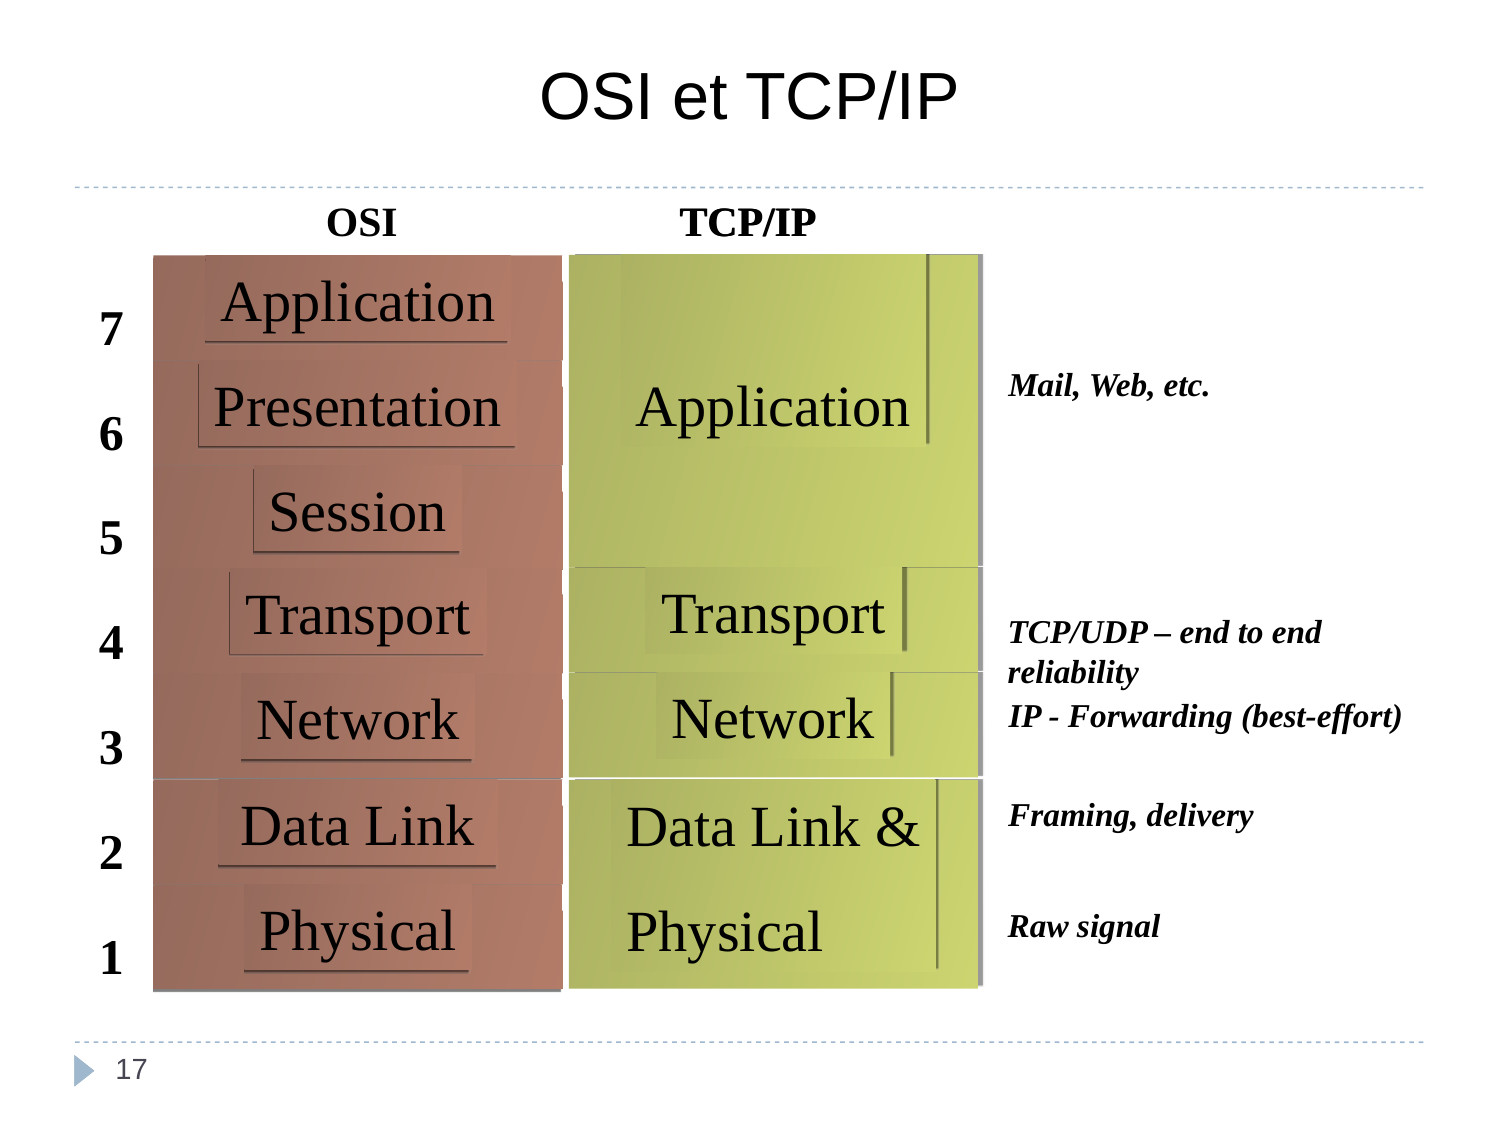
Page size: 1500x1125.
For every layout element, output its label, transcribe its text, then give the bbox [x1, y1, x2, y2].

text_box Raw signal [992, 896, 1178, 952]
text_box 3 [84, 707, 139, 782]
text_box Physical [244, 884, 472, 970]
text_box [153, 779, 563, 990]
text_box Mail, Web, etc. [993, 355, 1230, 411]
text_box OSI [269, 187, 455, 253]
text_box [568, 254, 979, 778]
text_box [568, 779, 979, 989]
text_box Data Link [218, 779, 498, 865]
text_box 6 [84, 392, 139, 468]
text_box Transport [645, 567, 903, 654]
text_box Network [241, 673, 475, 759]
text_box IP - Forwarding (best-effort)‏ [993, 686, 1424, 742]
text_box 2 [84, 812, 139, 887]
text_box Data Link & Physical [611, 779, 936, 972]
text_box 5 [84, 497, 139, 573]
text_box Application [620, 254, 927, 447]
text_box 1 [84, 916, 139, 992]
text_box 4 [84, 602, 139, 677]
text_box [153, 255, 563, 778]
text_box Network [656, 672, 891, 759]
text_box Presentation [198, 360, 518, 446]
text_box TCP/UDP – end to end reliability [992, 602, 1459, 698]
text_box 17 [100, 1042, 426, 1103]
text_box Application [205, 255, 511, 341]
text_box Framing, delivery [993, 785, 1273, 841]
text_box 7 [84, 288, 139, 363]
text_box Transport [229, 568, 487, 654]
text_box TCP/IP [656, 187, 841, 253]
text_box OSI et TCP/IP [0, 45, 1500, 129]
text_box Session [253, 465, 462, 551]
